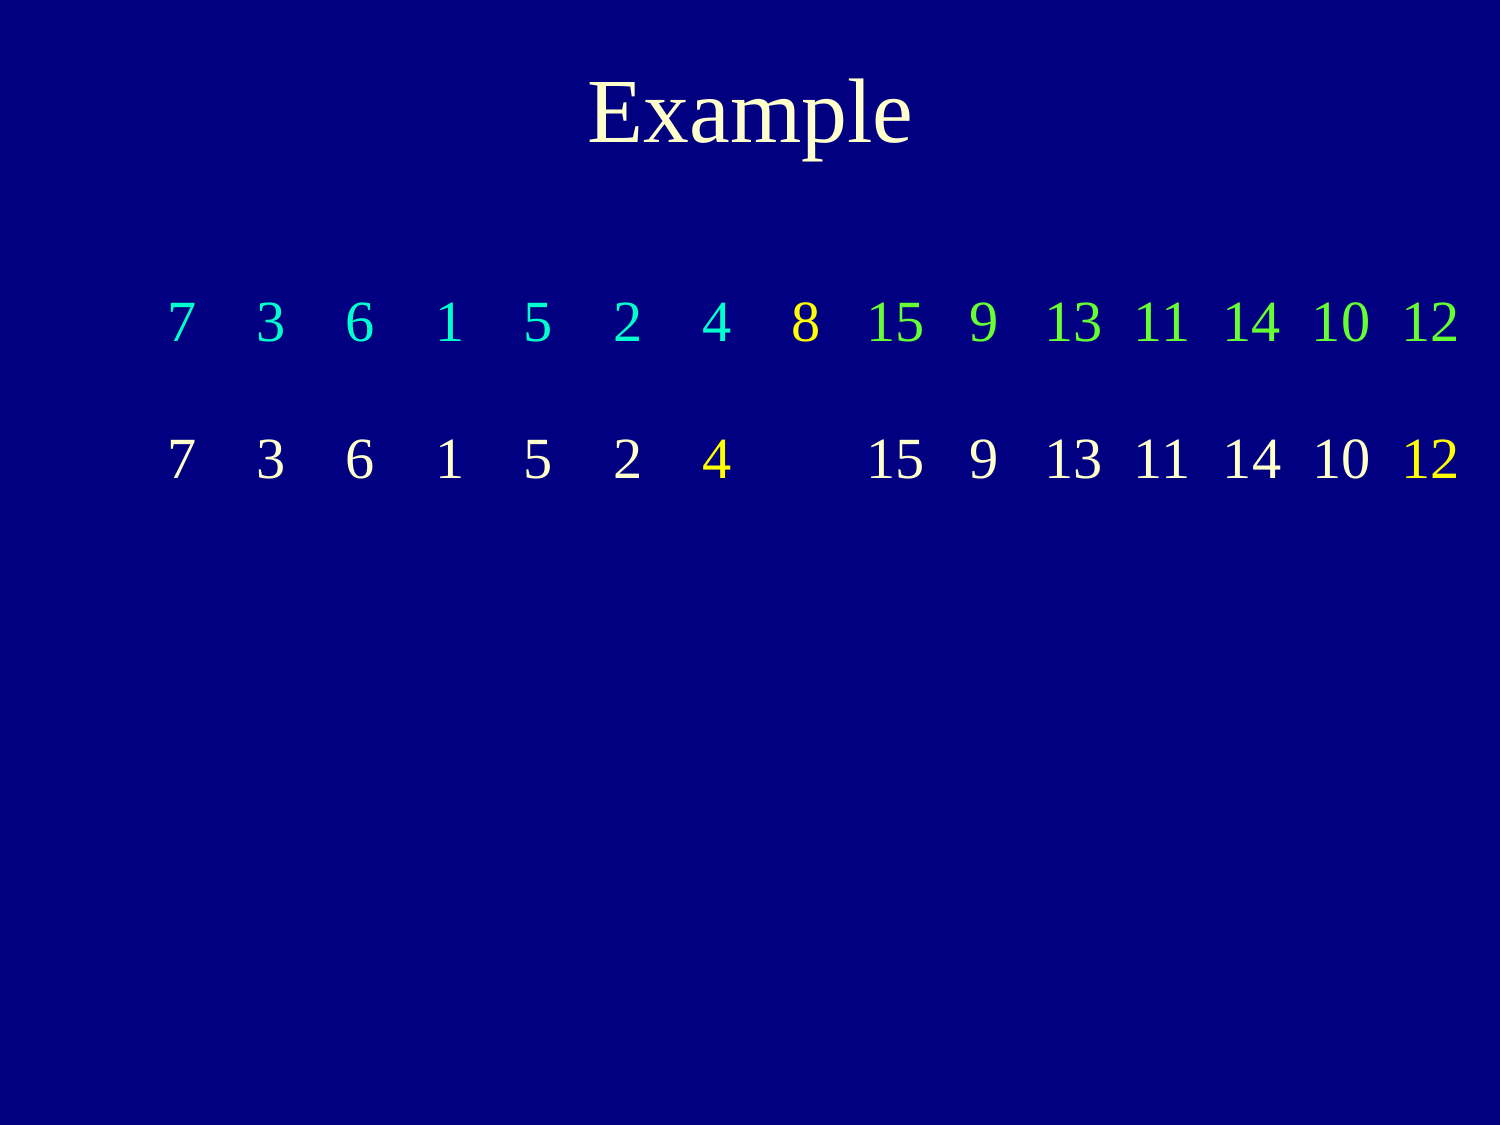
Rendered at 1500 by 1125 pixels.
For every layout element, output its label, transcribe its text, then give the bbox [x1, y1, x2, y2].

table_header 10 [1297, 275, 1386, 362]
table_header 9 [940, 275, 1029, 362]
table_header 11 [1118, 275, 1207, 362]
table_header 3 [227, 275, 316, 362]
table_header 1 [405, 413, 494, 500]
table_header 5 [494, 413, 583, 500]
table_header 6 [316, 413, 405, 500]
table_header 7 [137, 275, 227, 362]
table_header 14 [1207, 275, 1297, 362]
table_header 1 [405, 275, 494, 362]
table_header 12 [1386, 275, 1475, 362]
table_header 15 [851, 413, 940, 500]
table_header 10 [1297, 413, 1386, 500]
table_header 5 [494, 275, 583, 362]
table_header 13 [1029, 275, 1118, 362]
table_header 8 [761, 275, 851, 362]
table_header 4 [673, 413, 761, 500]
table_header 3 [227, 413, 316, 500]
table_header 9 [940, 413, 1029, 500]
table_header 2 [583, 275, 673, 362]
table_header 7 [137, 413, 227, 500]
table_header 11 [1119, 413, 1207, 500]
table_header 4 [673, 275, 761, 362]
table_header 12 [1386, 413, 1475, 500]
table_header 6 [316, 275, 405, 362]
title Example [22, 43, 1480, 169]
table_header 2 [583, 413, 673, 500]
table_header 15 [851, 275, 940, 362]
table_header 13 [1029, 413, 1119, 500]
table_header 14 [1207, 413, 1297, 500]
